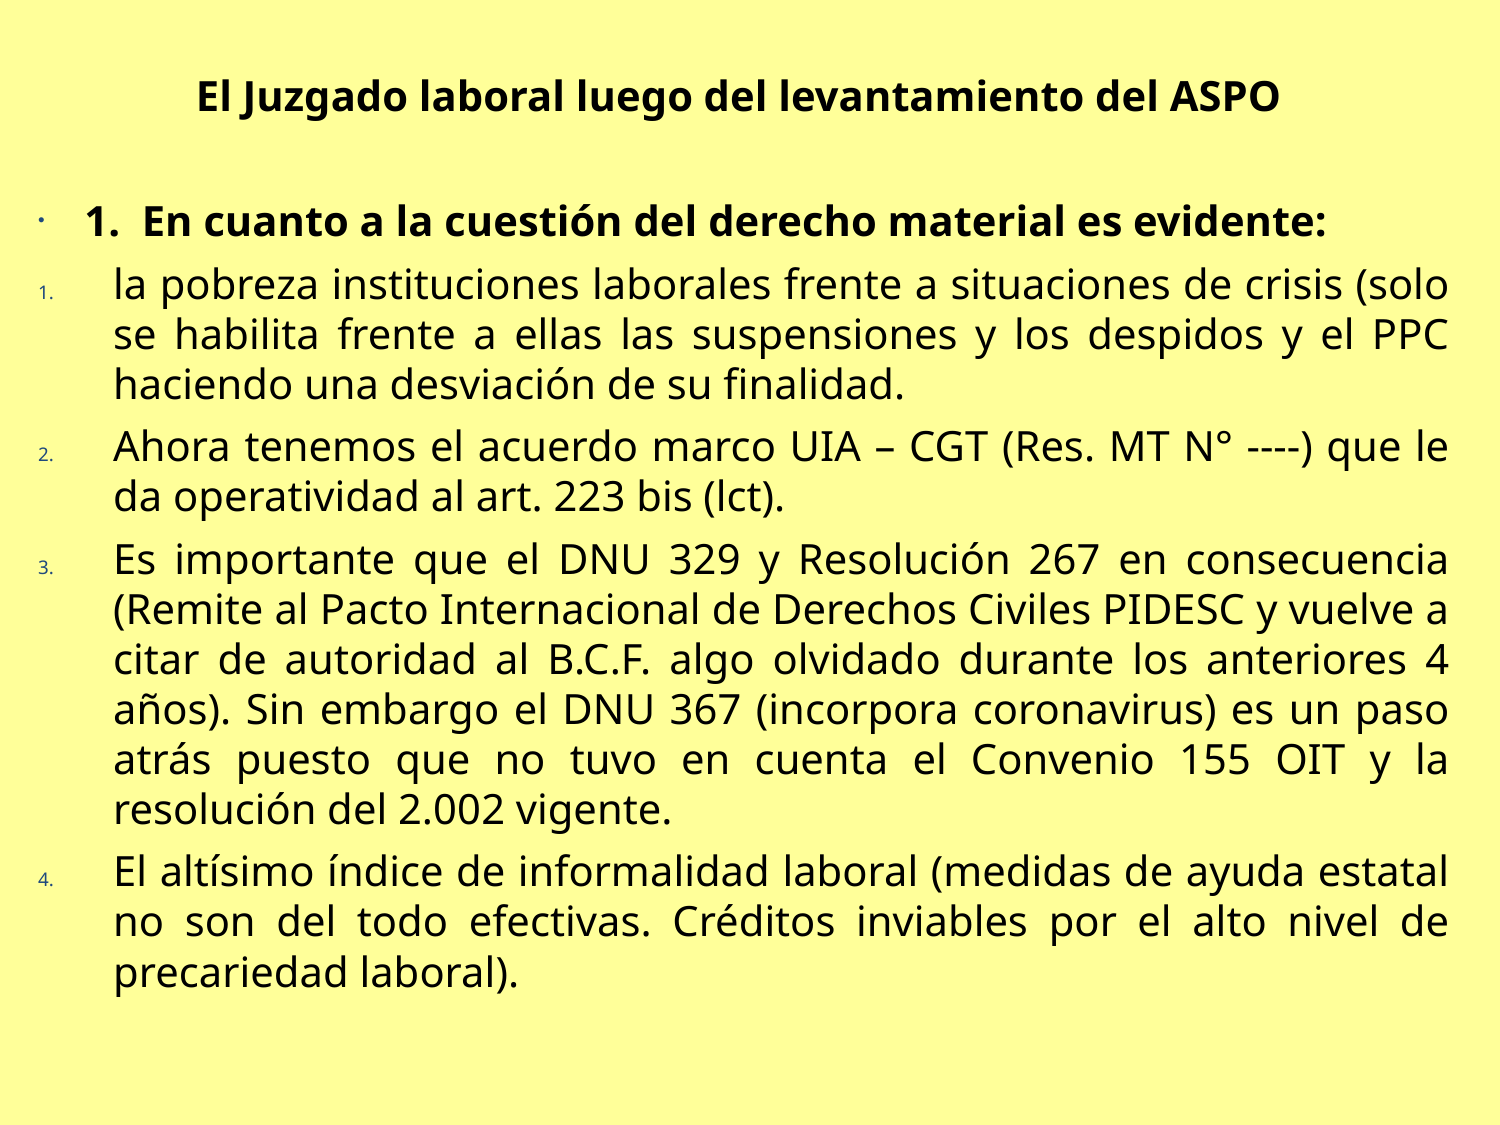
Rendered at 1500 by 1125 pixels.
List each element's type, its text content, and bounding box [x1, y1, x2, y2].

text_box El Juzgado laboral luego del levantamiento del ASPO 1. En cuanto a la cuestión del derecho material es evidente: la pobreza instituciones laborales frente a situaciones de crisis (solo se habilita frente a ellas las suspensiones y los despidos y el PPC haciendo una desviación de su finalidad. Ahora tenemos el acuerdo marco UIA – CGT (Res. MT N° ----) que le da operatividad al art. 223 bis (lct). Es importante que el DNU 329 y Resolución 267 en consecuencia (Remite al Pacto Internacional de Derechos Civiles PIDESC y vuelve a citar de autoridad al B.C.F. algo olvidado durante los anteriores 4 años). Sin embargo el DNU 367 (incorpora coronavirus) es un paso atrás puesto que no tuvo en cuenta el Convenio 155 OIT y la resolución del 2.002 vigente. El altísimo índice de informalidad laboral (medidas de ayuda estatal no son del todo efectivas. Créditos inviables por el alto nivel de precariedad laboral). [23, 0, 1465, 1003]
